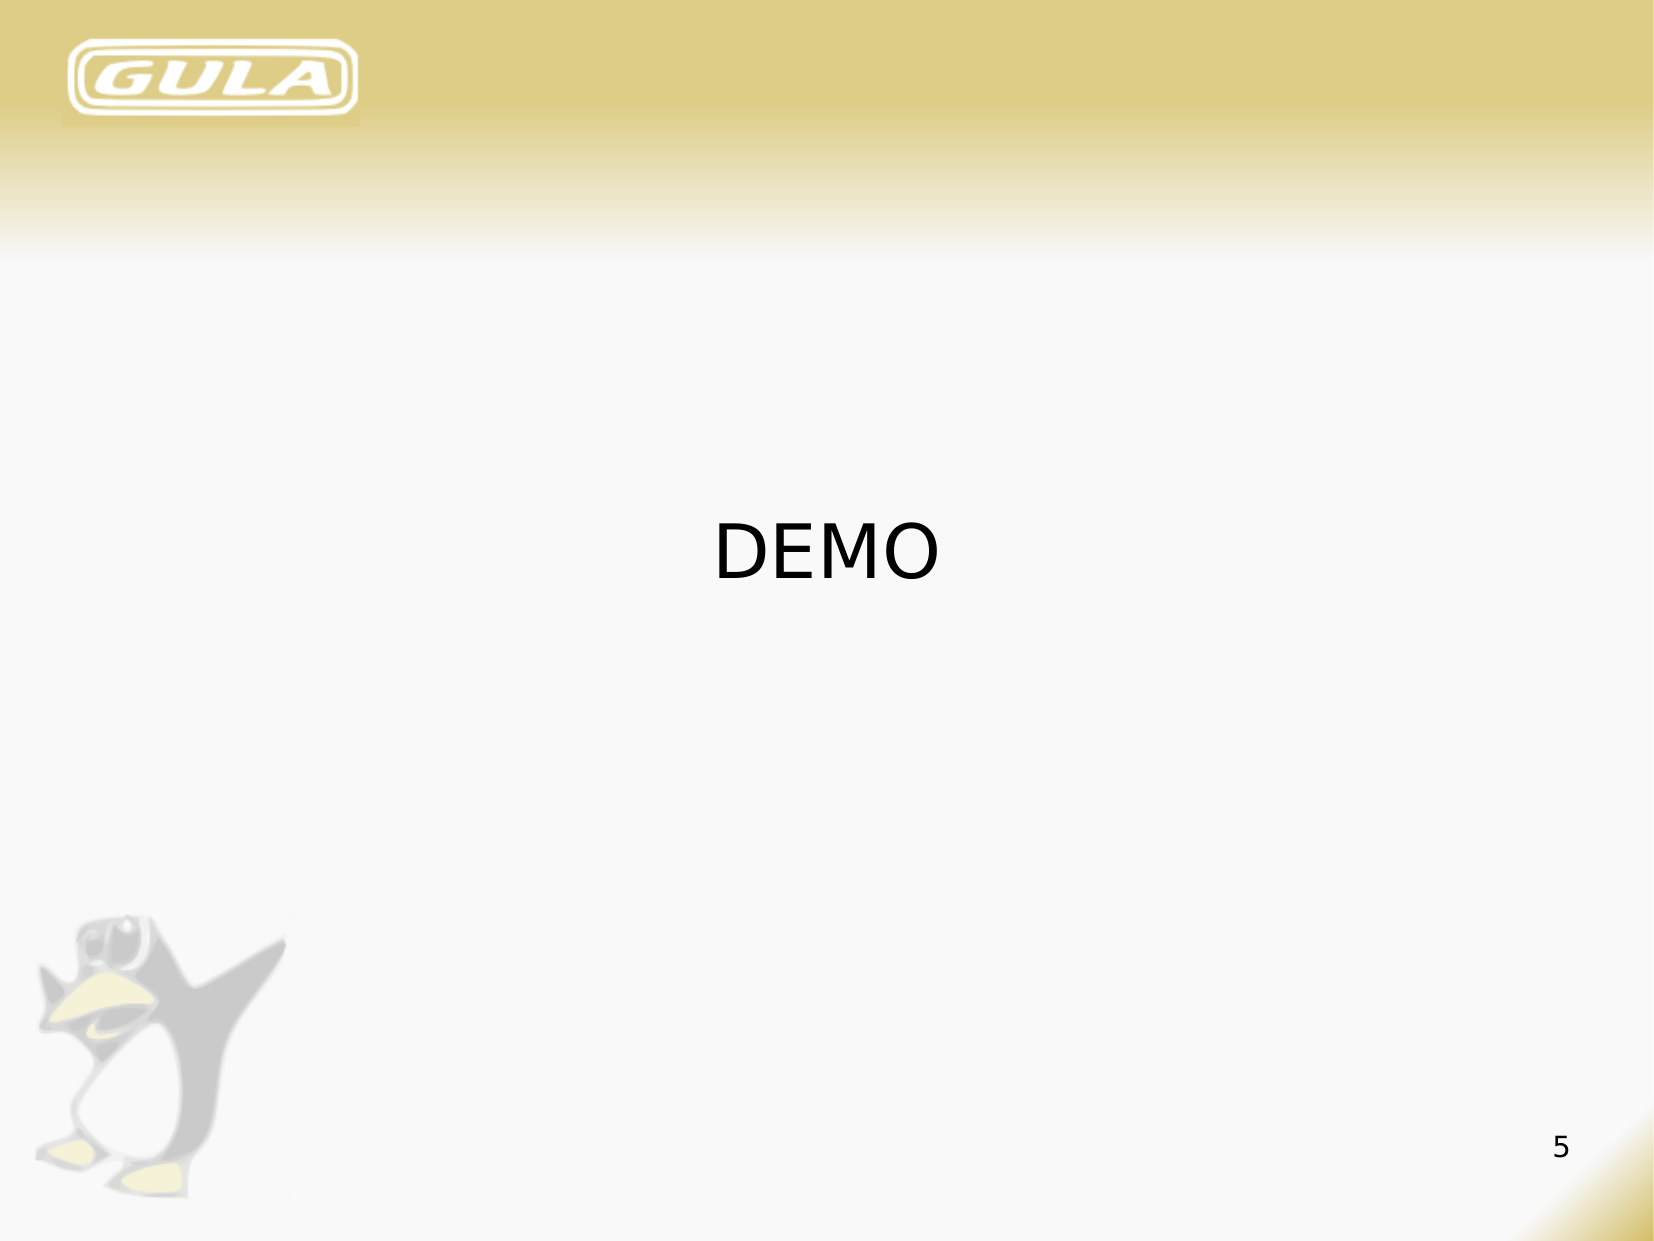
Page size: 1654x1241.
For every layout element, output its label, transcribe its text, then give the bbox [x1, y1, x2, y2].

picture [0, 0, 1654, 1241]
text_box DEMO [413, 501, 1241, 605]
